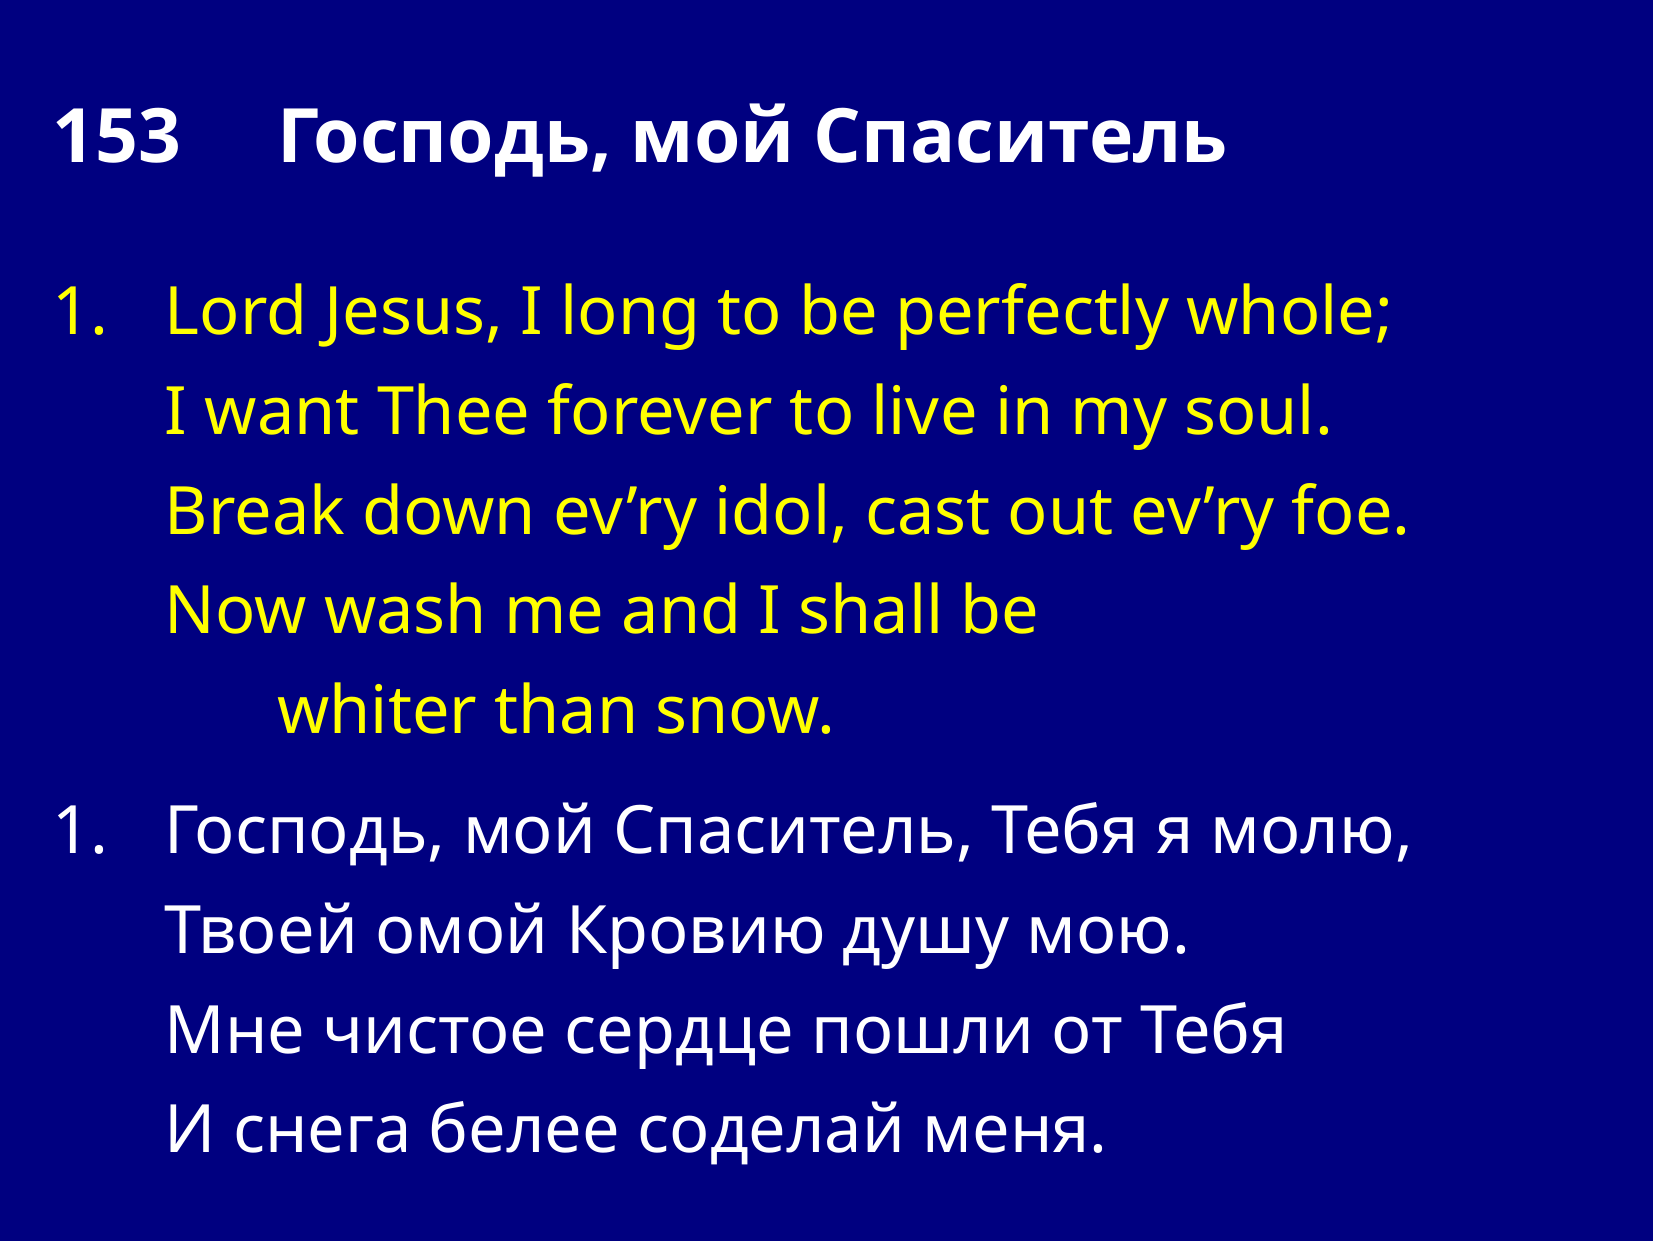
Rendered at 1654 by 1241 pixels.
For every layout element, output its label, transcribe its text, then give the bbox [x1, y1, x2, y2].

text_box 153 Господь, мой Спаситель [37, 75, 1576, 188]
text_box 1. Lord Jesus, I long to be perfectly whole; I want Thee forever to live in my soul. Break down ev’ry idol, cast out ev’ry foe. Now wash me and I shall be whiter than snow. [37, 56, 1653, 675]
text_box 1. Господь, мой Спаситель, Тебя я молю, Твоей омой Кровию душу мою. Мне чистое сердце пошли от Тебя И снега белее соделай меня. [37, 675, 1653, 1163]
